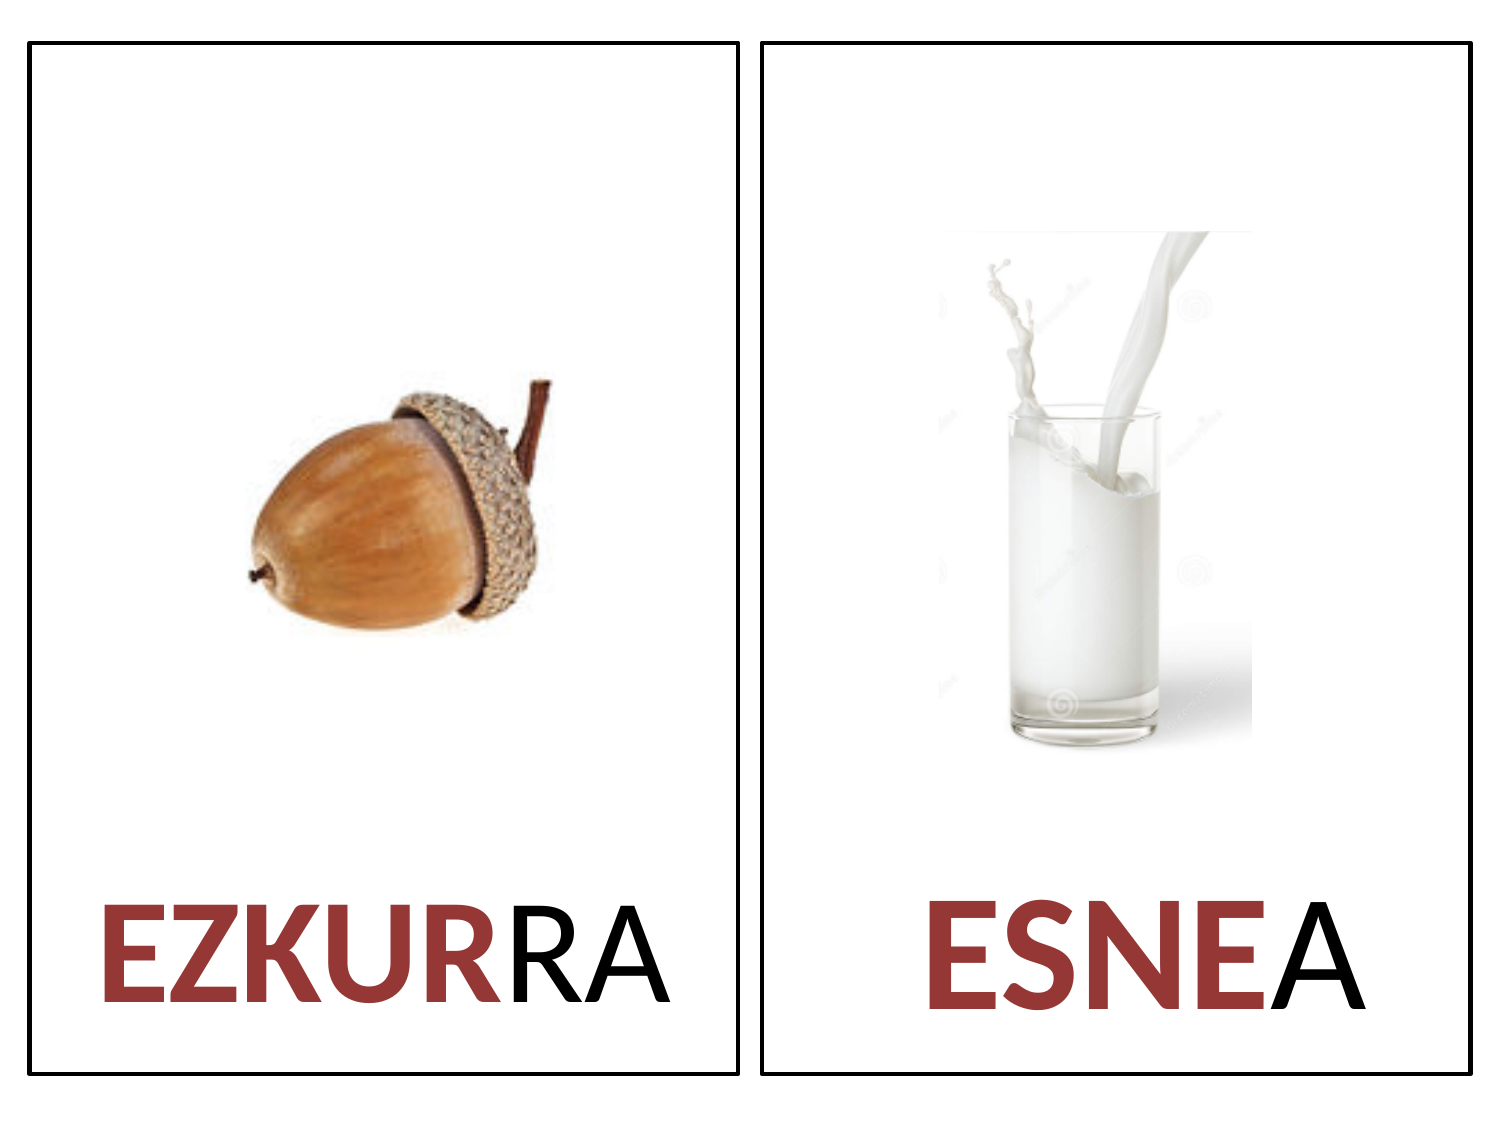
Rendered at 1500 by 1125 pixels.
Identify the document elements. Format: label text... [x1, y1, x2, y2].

picture [938, 231, 1252, 779]
picture [208, 331, 605, 679]
text_box EZKURRA [81, 845, 687, 1041]
text_box ESNEA [906, 835, 1382, 1051]
